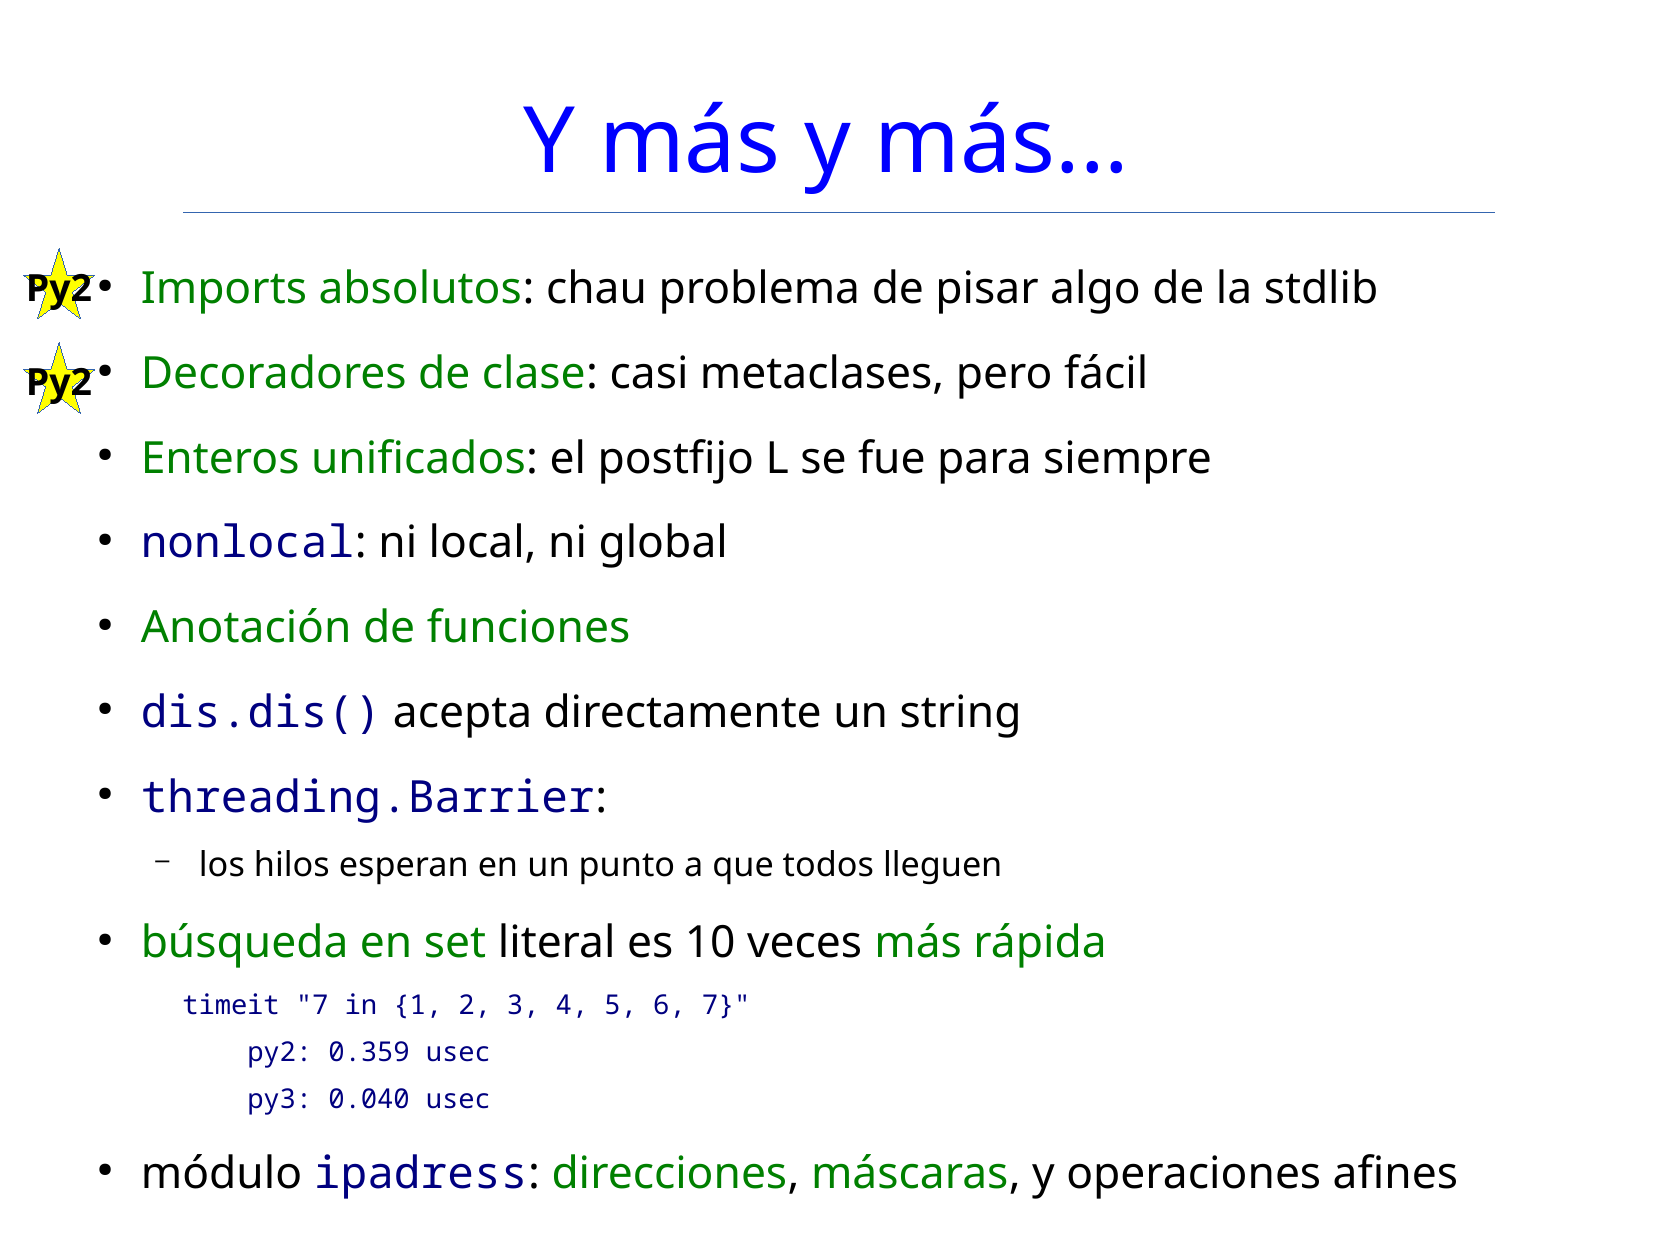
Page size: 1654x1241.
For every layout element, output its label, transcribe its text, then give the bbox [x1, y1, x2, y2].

text_box Py2 [37, 342, 84, 414]
list Imports absolutos: chau problema de pisar algo de la stdlib Decoradores de clase: casi metaclases, pero fácil Enteros unificados: el postfijo L se fue para siempre nonlocal: ni local, ni global Anotación de funciones dis.dis() acepta directamente un string threading.Barrier: los hilos esperan en un punto a que todos lleguen búsqueda en set literal es 10 veces más rápida timeit "7 in {1, 2, 3, 4, 5, 6, 7}" py2: 0.359 usec py3: 0.040 usec módulo ipadress: direcciones, máscaras, y operaciones afines [82, 256, 1642, 1205]
title Y más y más... [82, 49, 1571, 225]
text_box Py2 [37, 248, 84, 319]
